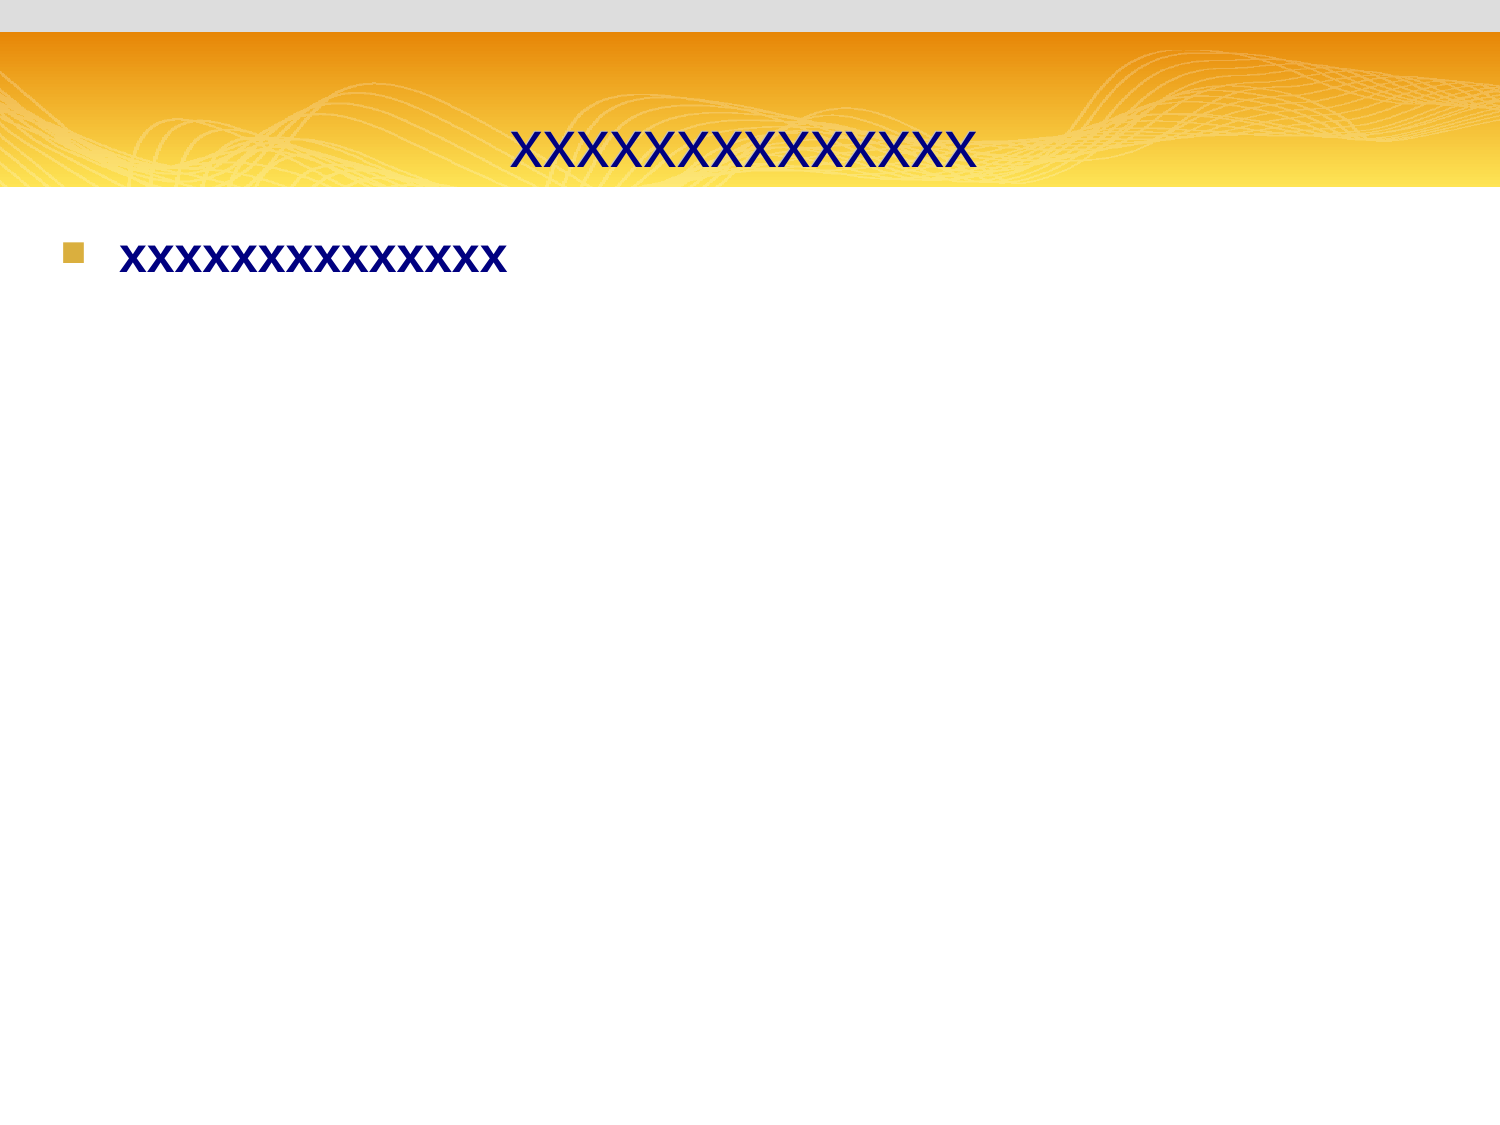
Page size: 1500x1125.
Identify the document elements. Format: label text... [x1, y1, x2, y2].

title xxxxxxxxxxxxxx [63, 97, 1426, 192]
list xxxxxxxxxxxxxx [63, 213, 1489, 1084]
